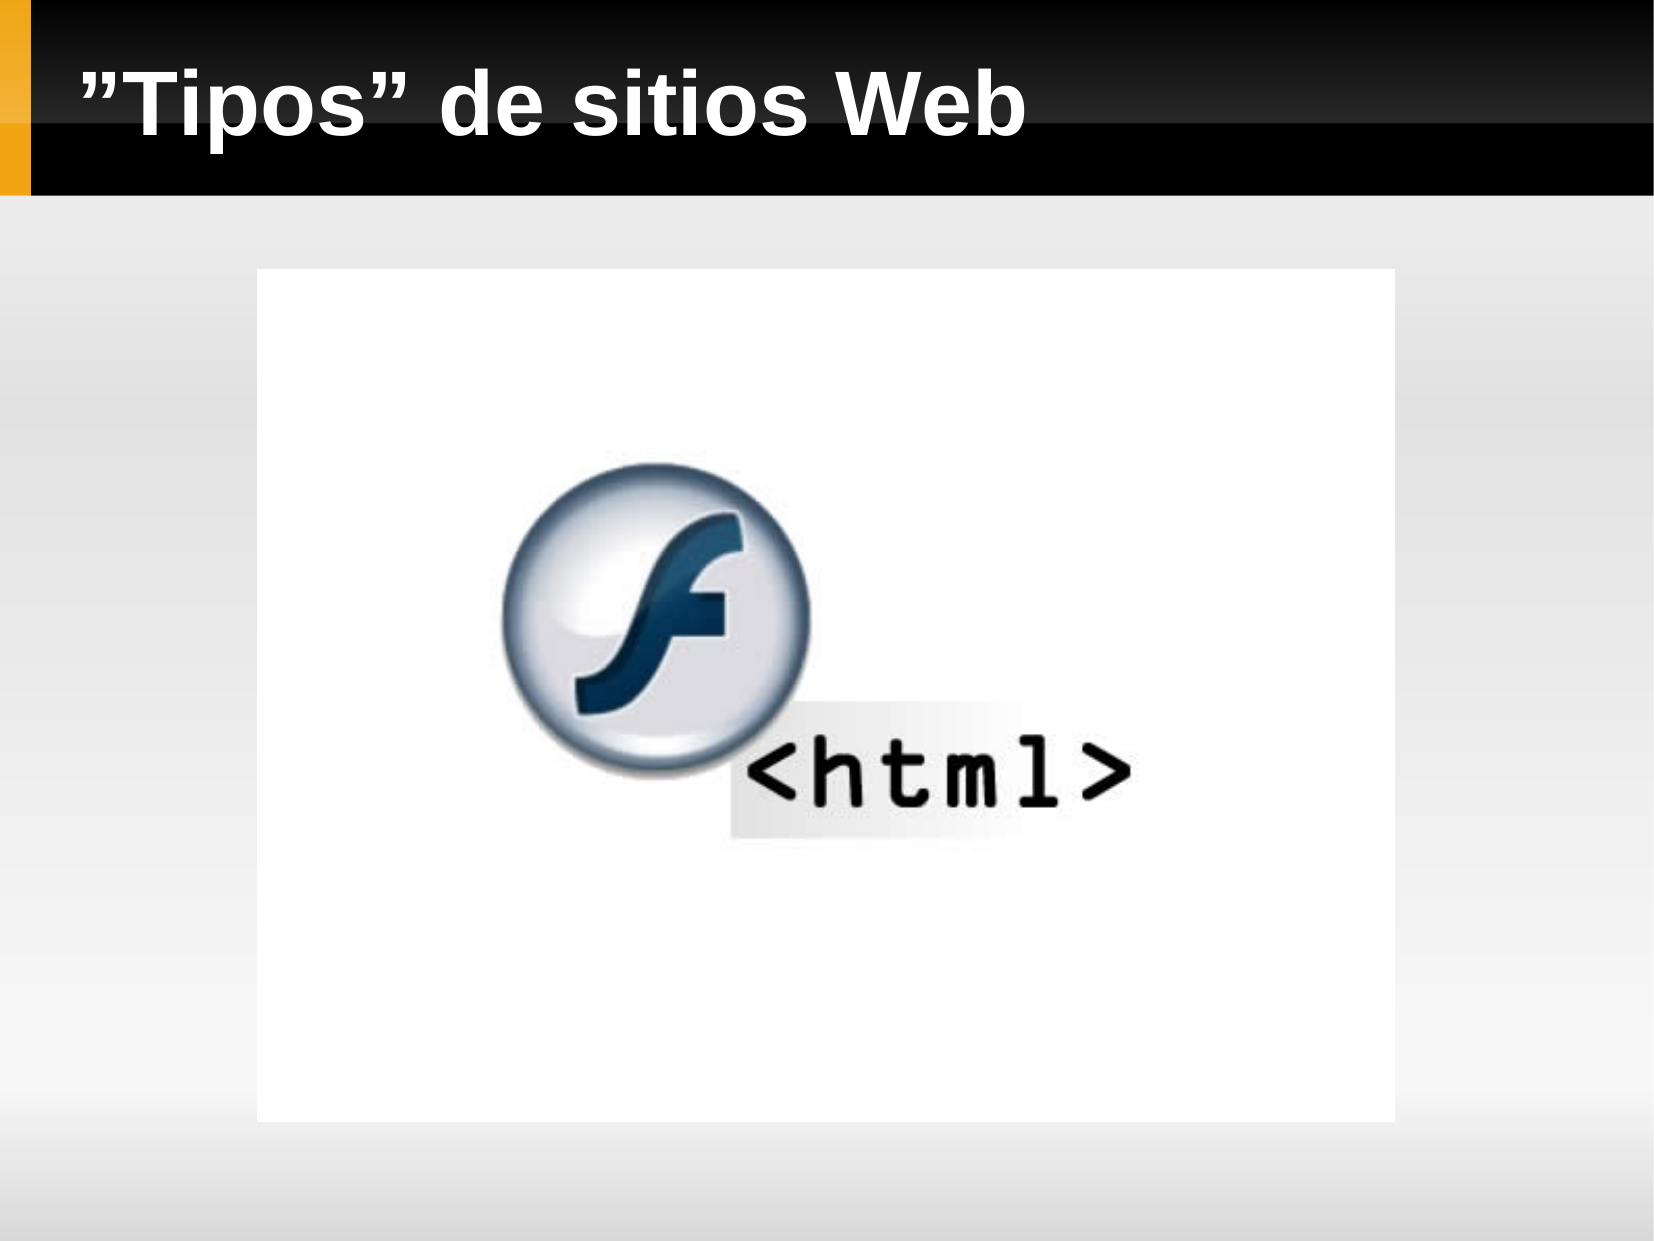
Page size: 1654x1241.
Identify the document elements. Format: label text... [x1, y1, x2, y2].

picture [0, 0, 1654, 1241]
title ”Tipos” de sitios Web [76, 0, 1565, 208]
